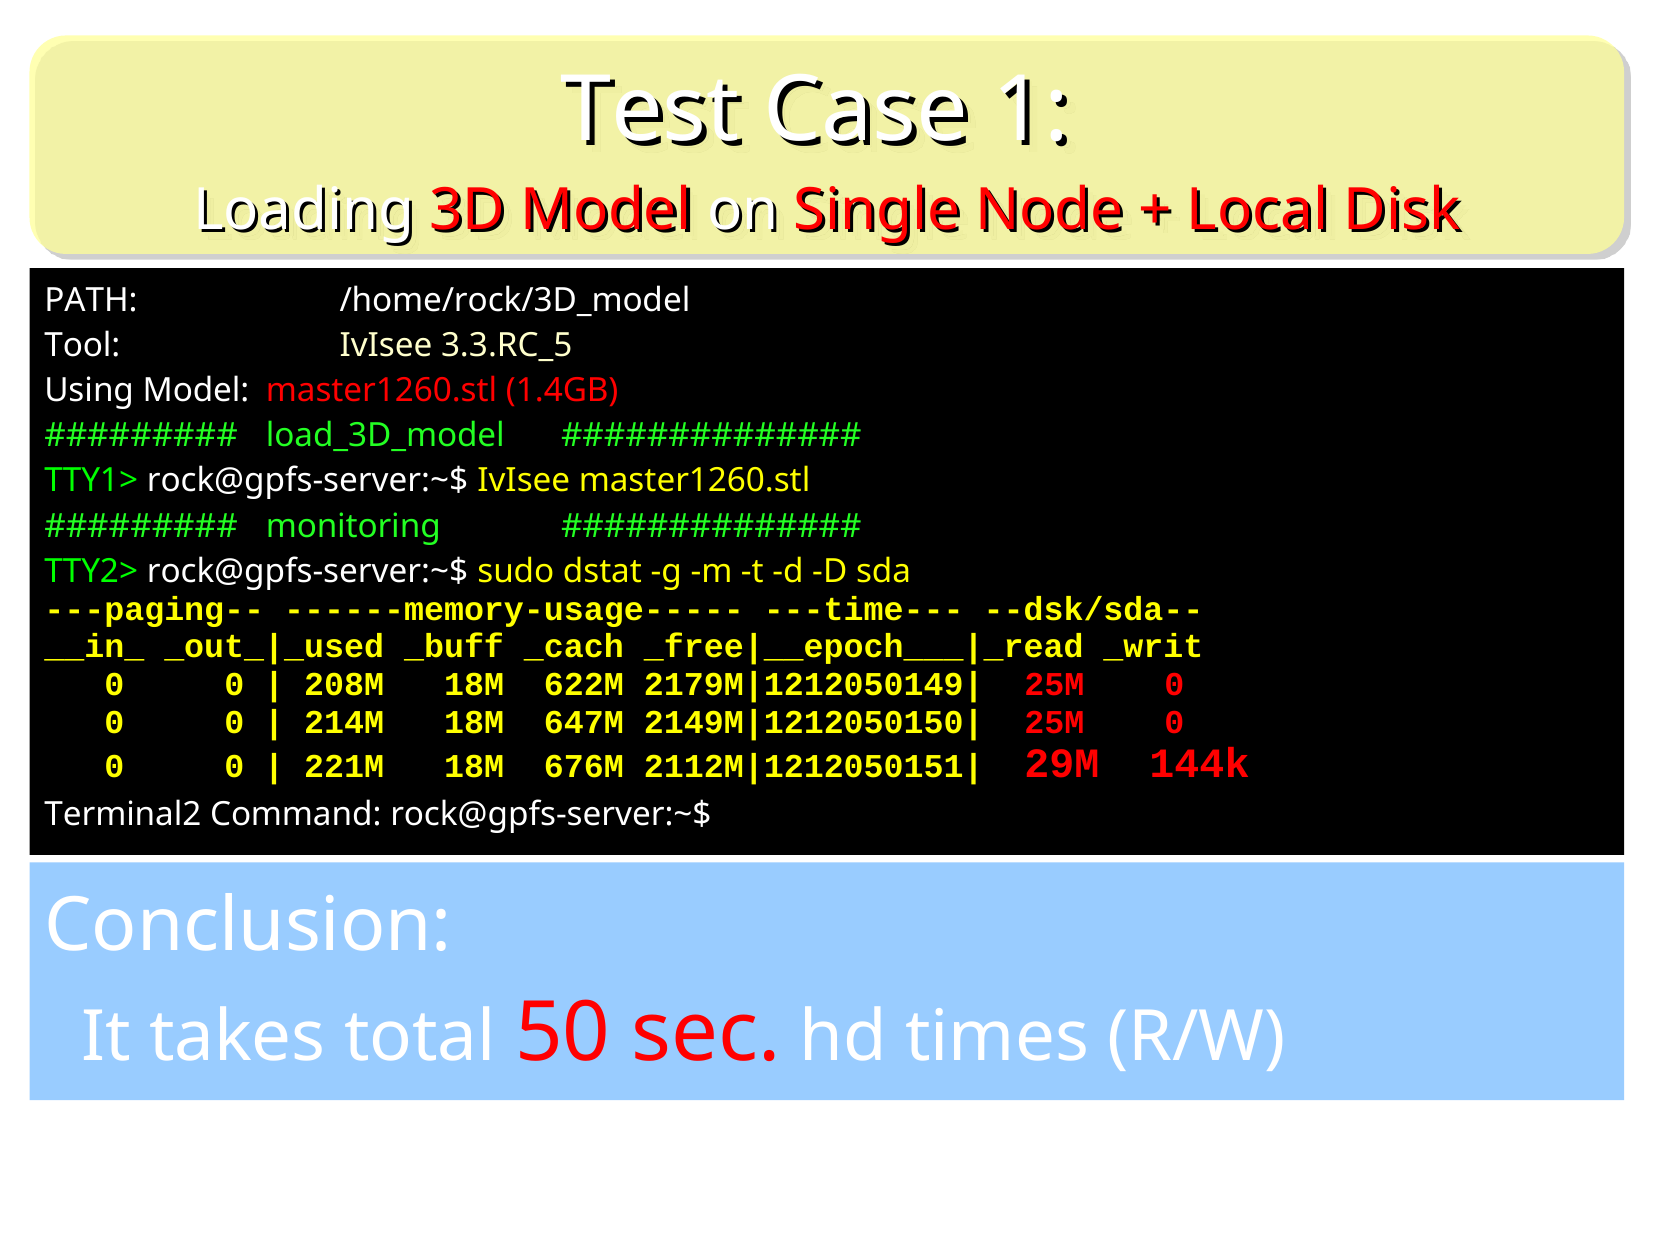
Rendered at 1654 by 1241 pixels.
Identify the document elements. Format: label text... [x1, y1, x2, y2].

text_box Conclusion: It takes total 50 sec. hd times (R/W) [29, 862, 1625, 1101]
text_box Test Case 1: Loading 3D Model on Single Node + Local Disk [29, 35, 1625, 254]
text_box PATH: /home/rock/3D_model Tool: IvIsee 3.3.RC_5 Using Model: master1260.stl (1.4GB) ######### load_3D_model ############## TTY1> rock@gpfs-server:~$ IvIsee master1260.stl ######### monitoring ############## TTY2> rock@gpfs-server:~$ sudo dstat -g -m -t -d -D sda ---paging-- ------memory-usage----- ---time--- --dsk/sda-- __in_ _out_|_used _buff _cach _free|__epoch___|_read _writ 0 0 | 208M 18M 622M 2179M|1212050149| 25M 0 0 0 | 214M 18M 647M 2149M|1212050150| 25M 0 0 0 | 221M 18M 676M 2112M|1212050151| 29M 144k Terminal2 Command: rock@gpfs-server:~$ [29, 268, 1625, 855]
